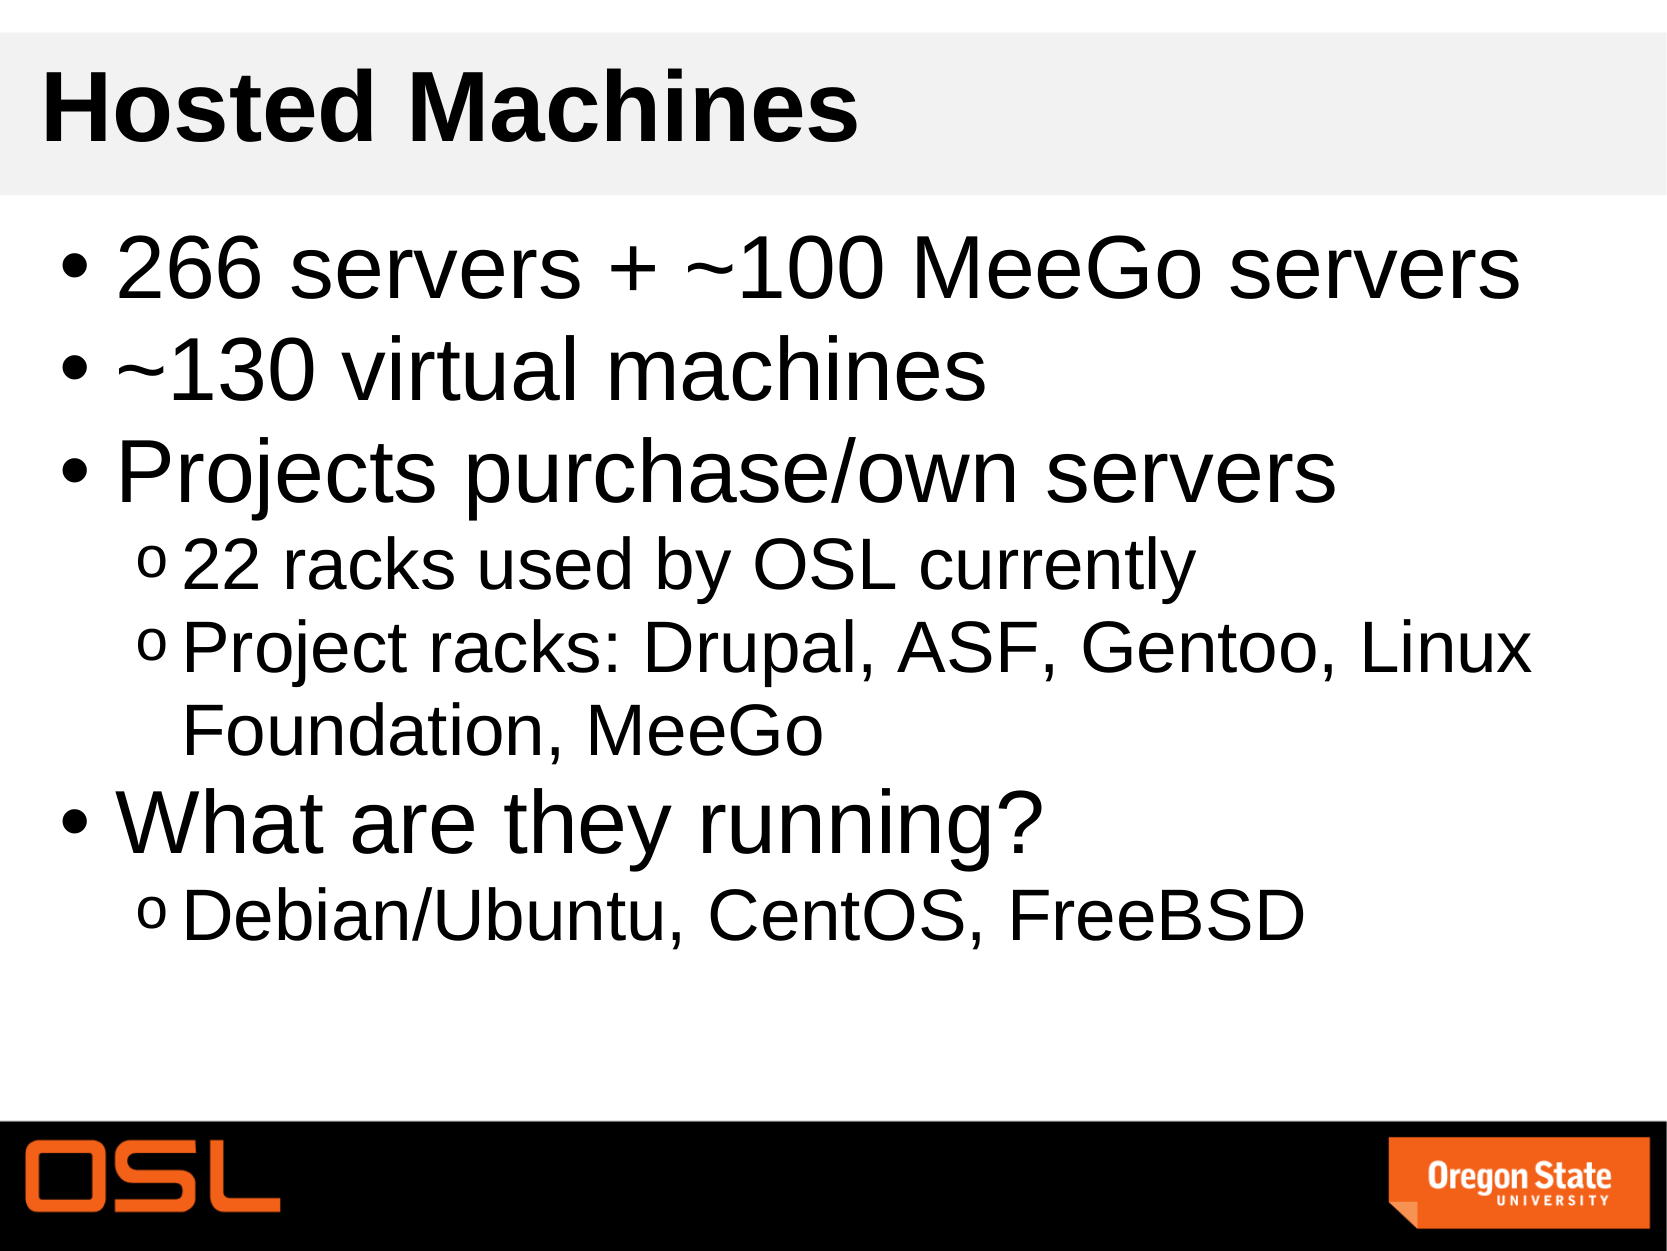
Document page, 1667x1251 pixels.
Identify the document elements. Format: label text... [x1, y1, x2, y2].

picture [0, 0, 1667, 1251]
title Hosted Machines [40, 50, 1627, 201]
list 266 servers + ~100 MeeGo servers ~130 virtual machines Projects purchase/own servers 22 racks used by OSL currently Project racks: Drupal, ASF, Gentoo, Linux Foundation, MeeGo What are they running? Debian/Ubuntu, CentOS, FreeBSD [40, 216, 1625, 1115]
